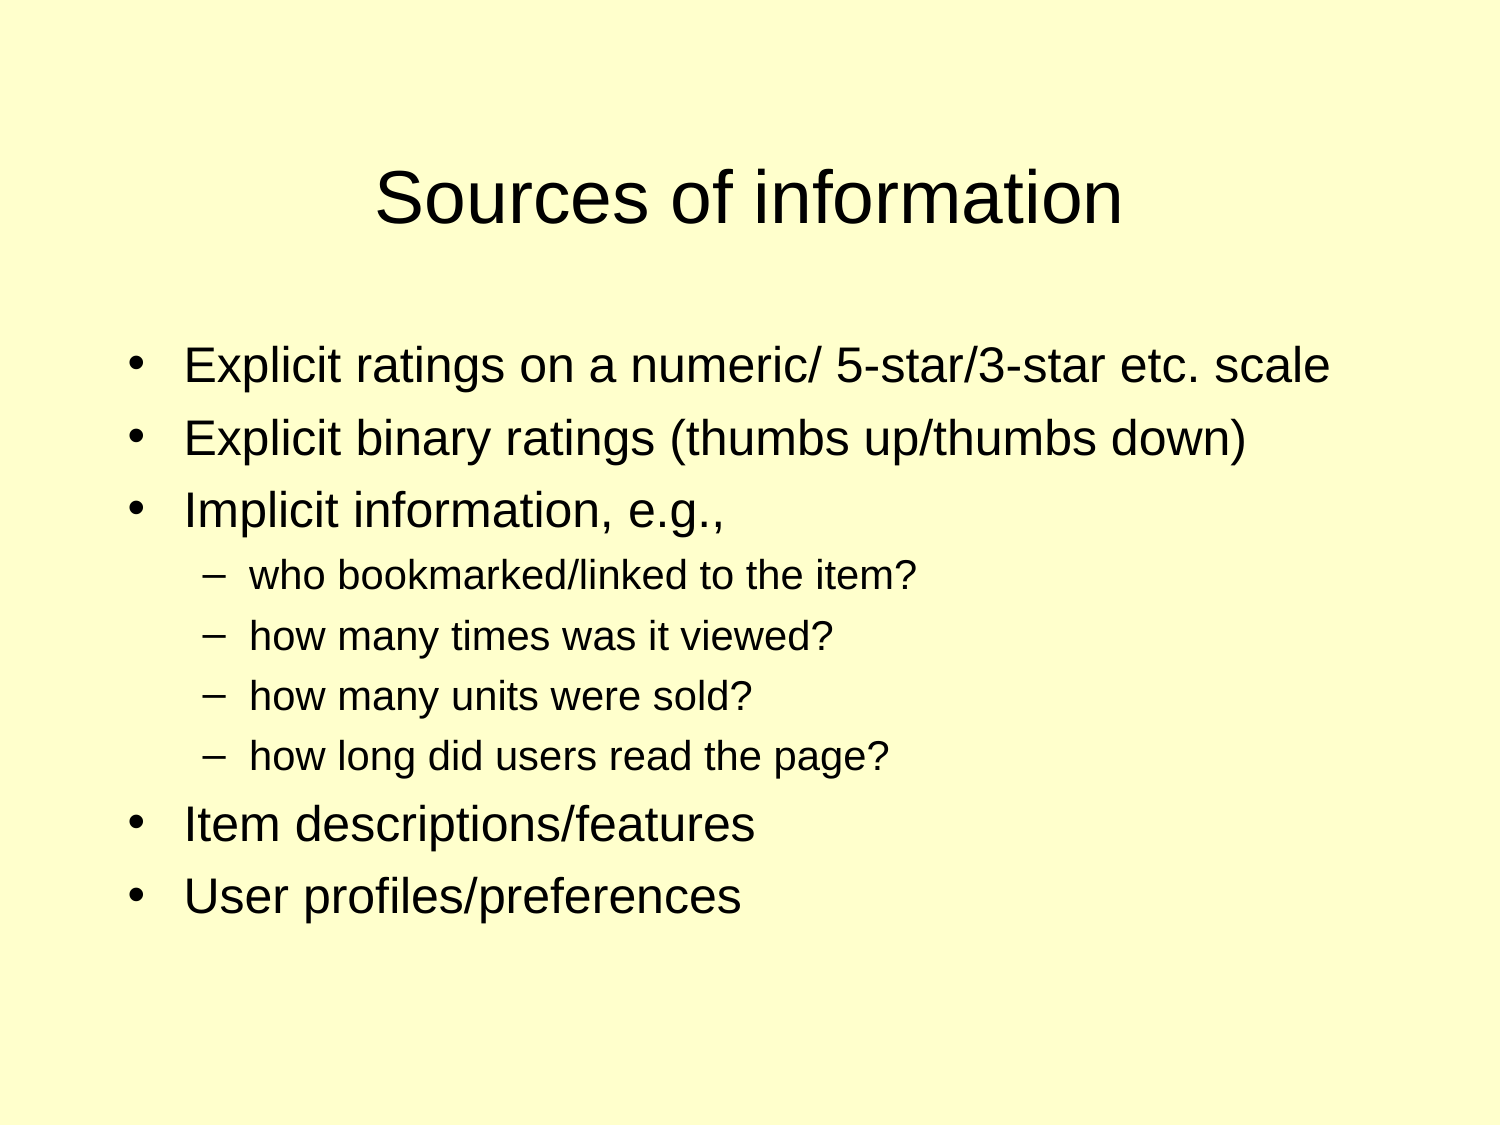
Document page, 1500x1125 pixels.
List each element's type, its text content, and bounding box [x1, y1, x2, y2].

title Sources of information [112, 99, 1388, 288]
list Explicit ratings on a numeric/ 5-star/3-star etc. scale Explicit binary ratings (thumbs up/thumbs down) Implicit information, e.g., who bookmarked/linked to the item? how many times was it viewed? how many units were sold? how long did users read the page? Item descriptions/features User profiles/preferences [112, 324, 1388, 1001]
